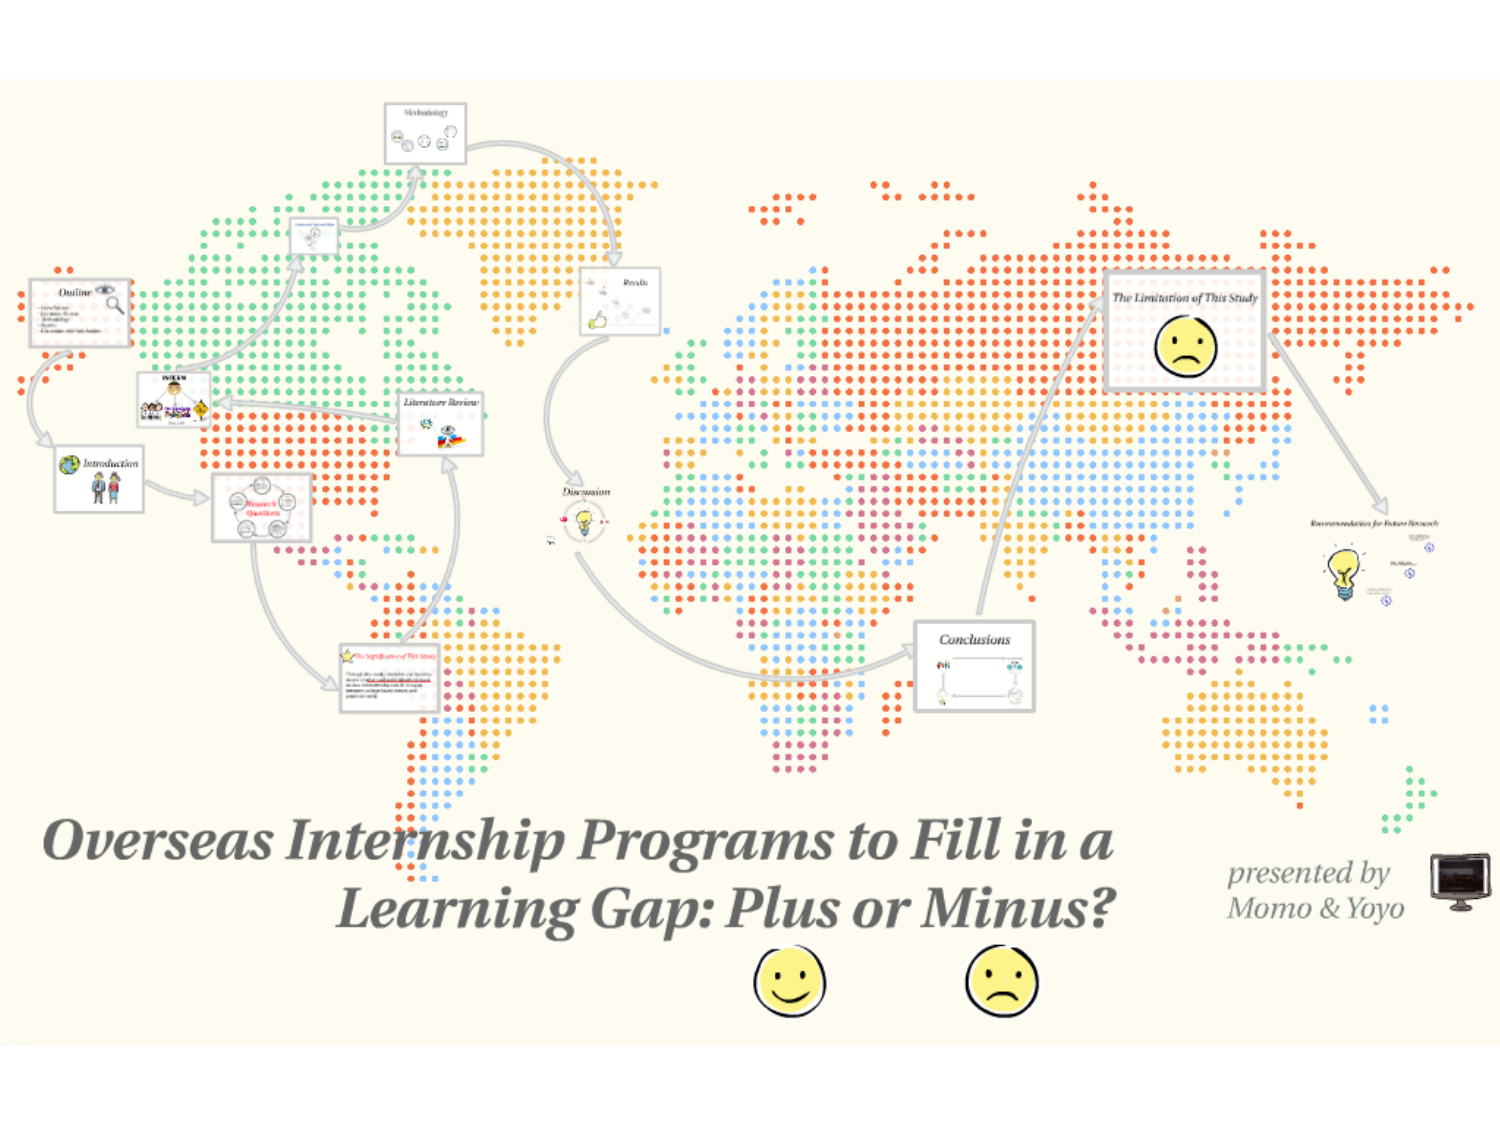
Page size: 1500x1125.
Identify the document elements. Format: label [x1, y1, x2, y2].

picture [0, 79, 1500, 1046]
